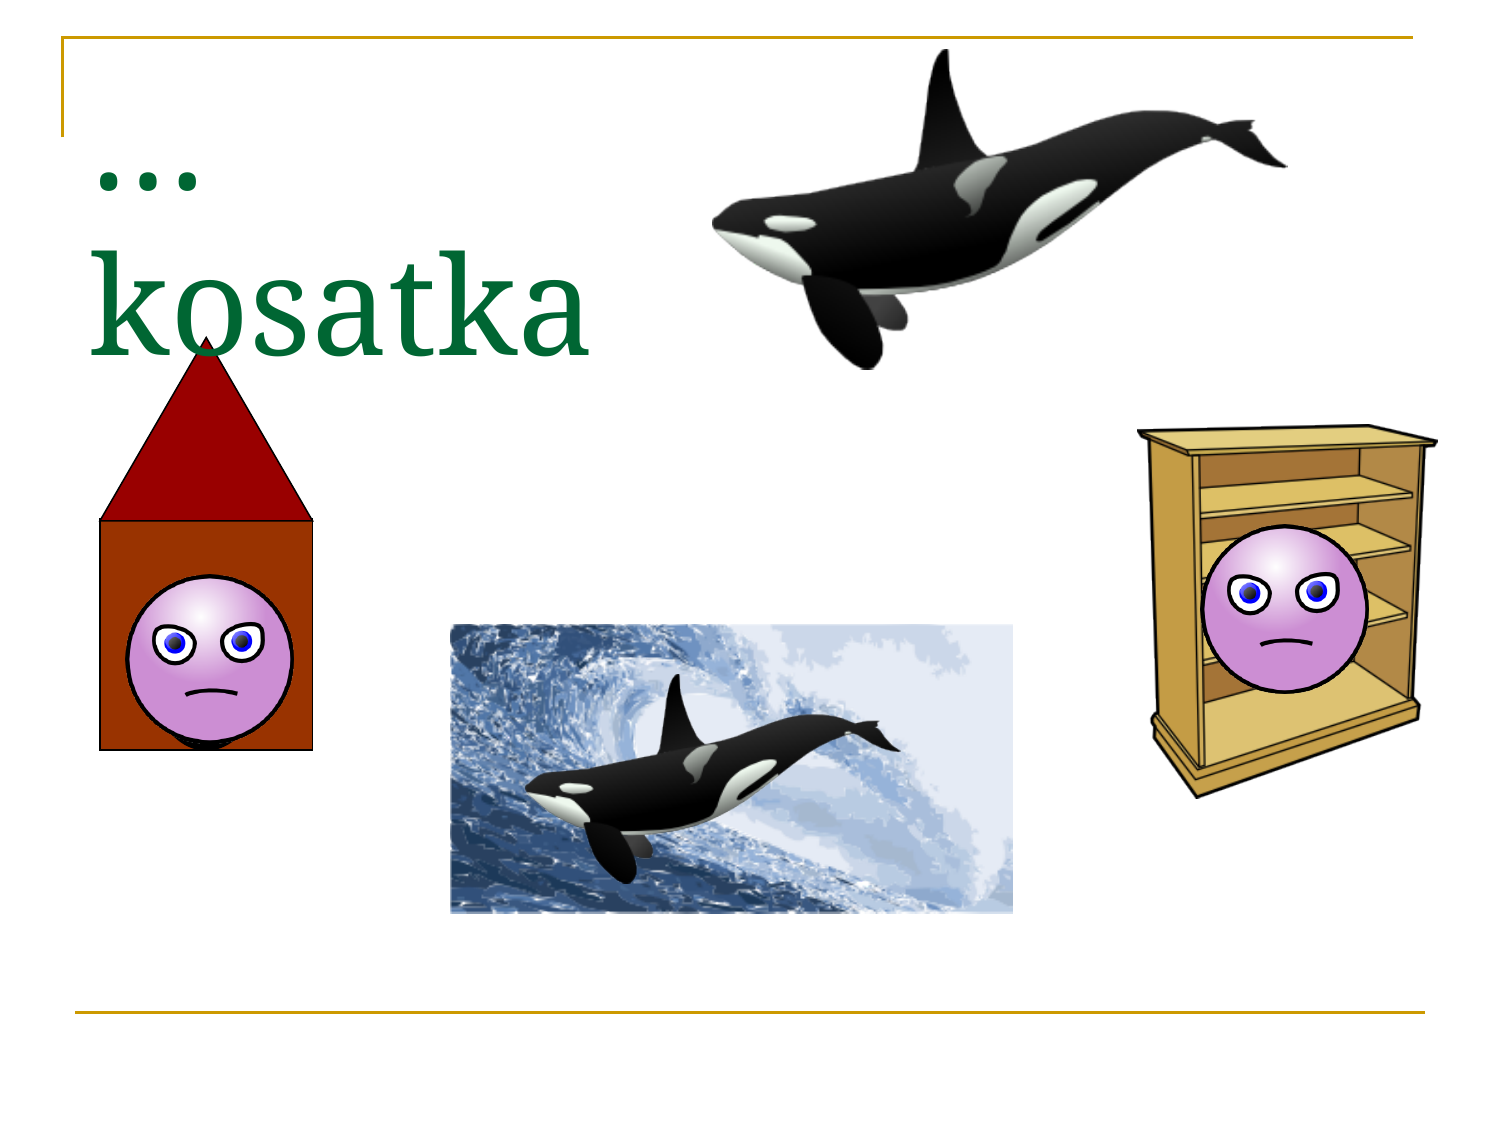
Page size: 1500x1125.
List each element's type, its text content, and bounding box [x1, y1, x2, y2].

text_box [200, 337, 213, 349]
picture [1137, 424, 1438, 799]
picture [450, 624, 1013, 914]
picture [712, 49, 1288, 370]
text_box [99, 354, 313, 750]
title …kosatka [75, 45, 688, 233]
picture [125, 574, 294, 744]
